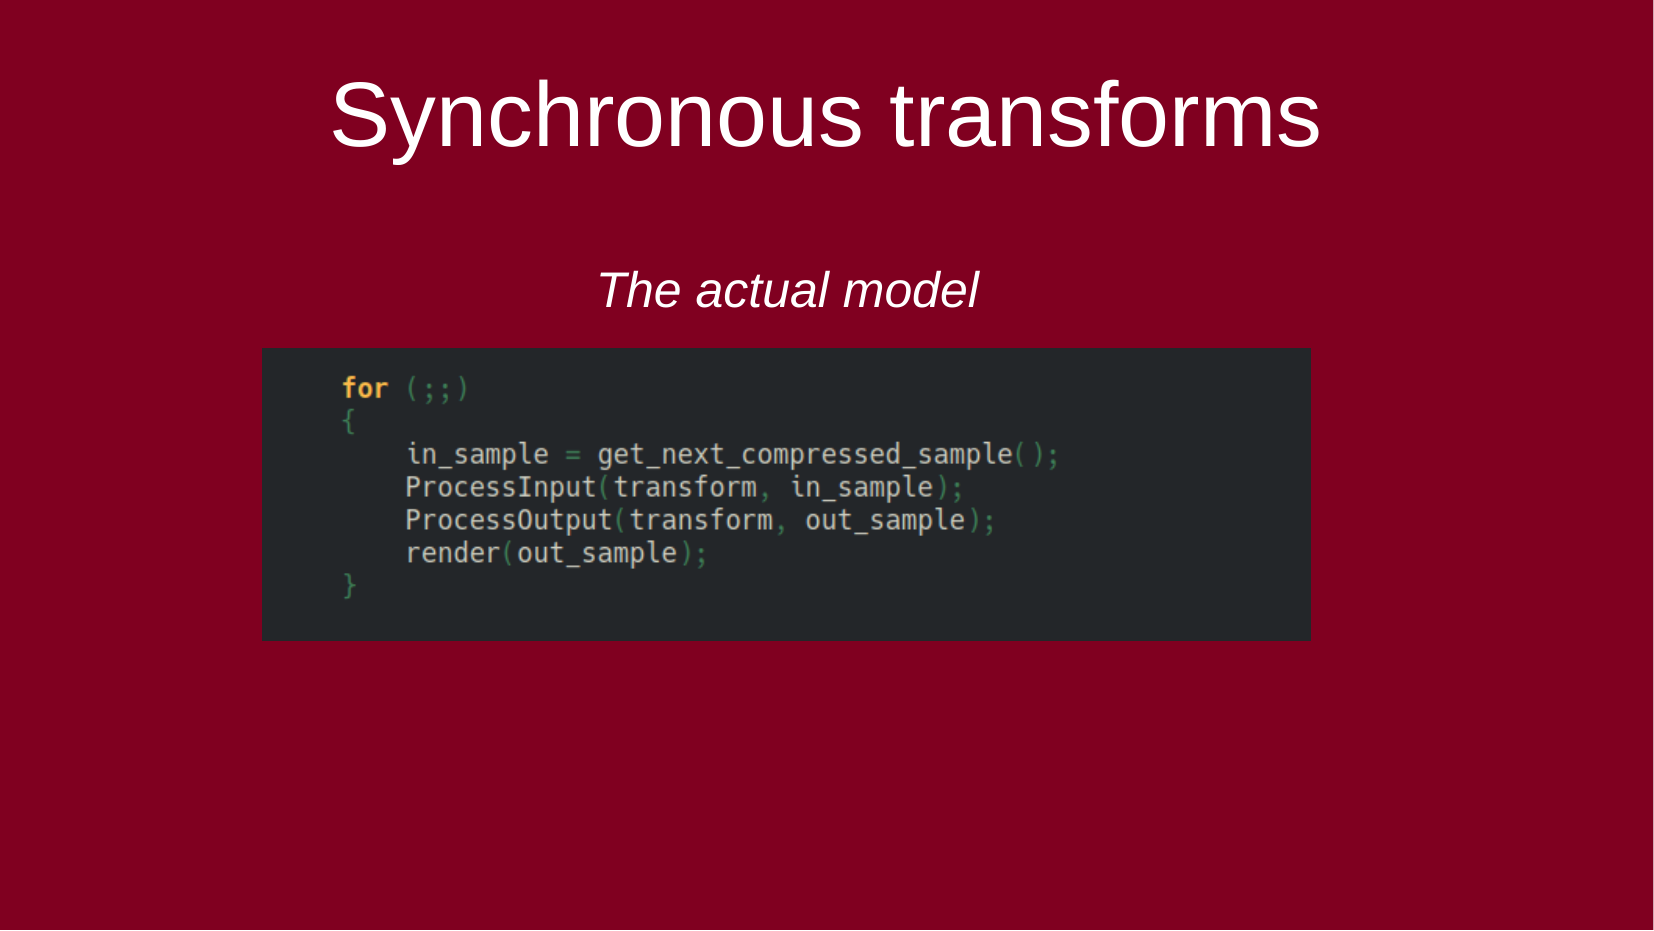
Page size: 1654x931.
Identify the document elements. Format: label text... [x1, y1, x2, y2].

title Synchronous transforms [82, 37, 1571, 193]
text_box The actual model [337, 254, 1238, 330]
picture [262, 348, 1311, 641]
